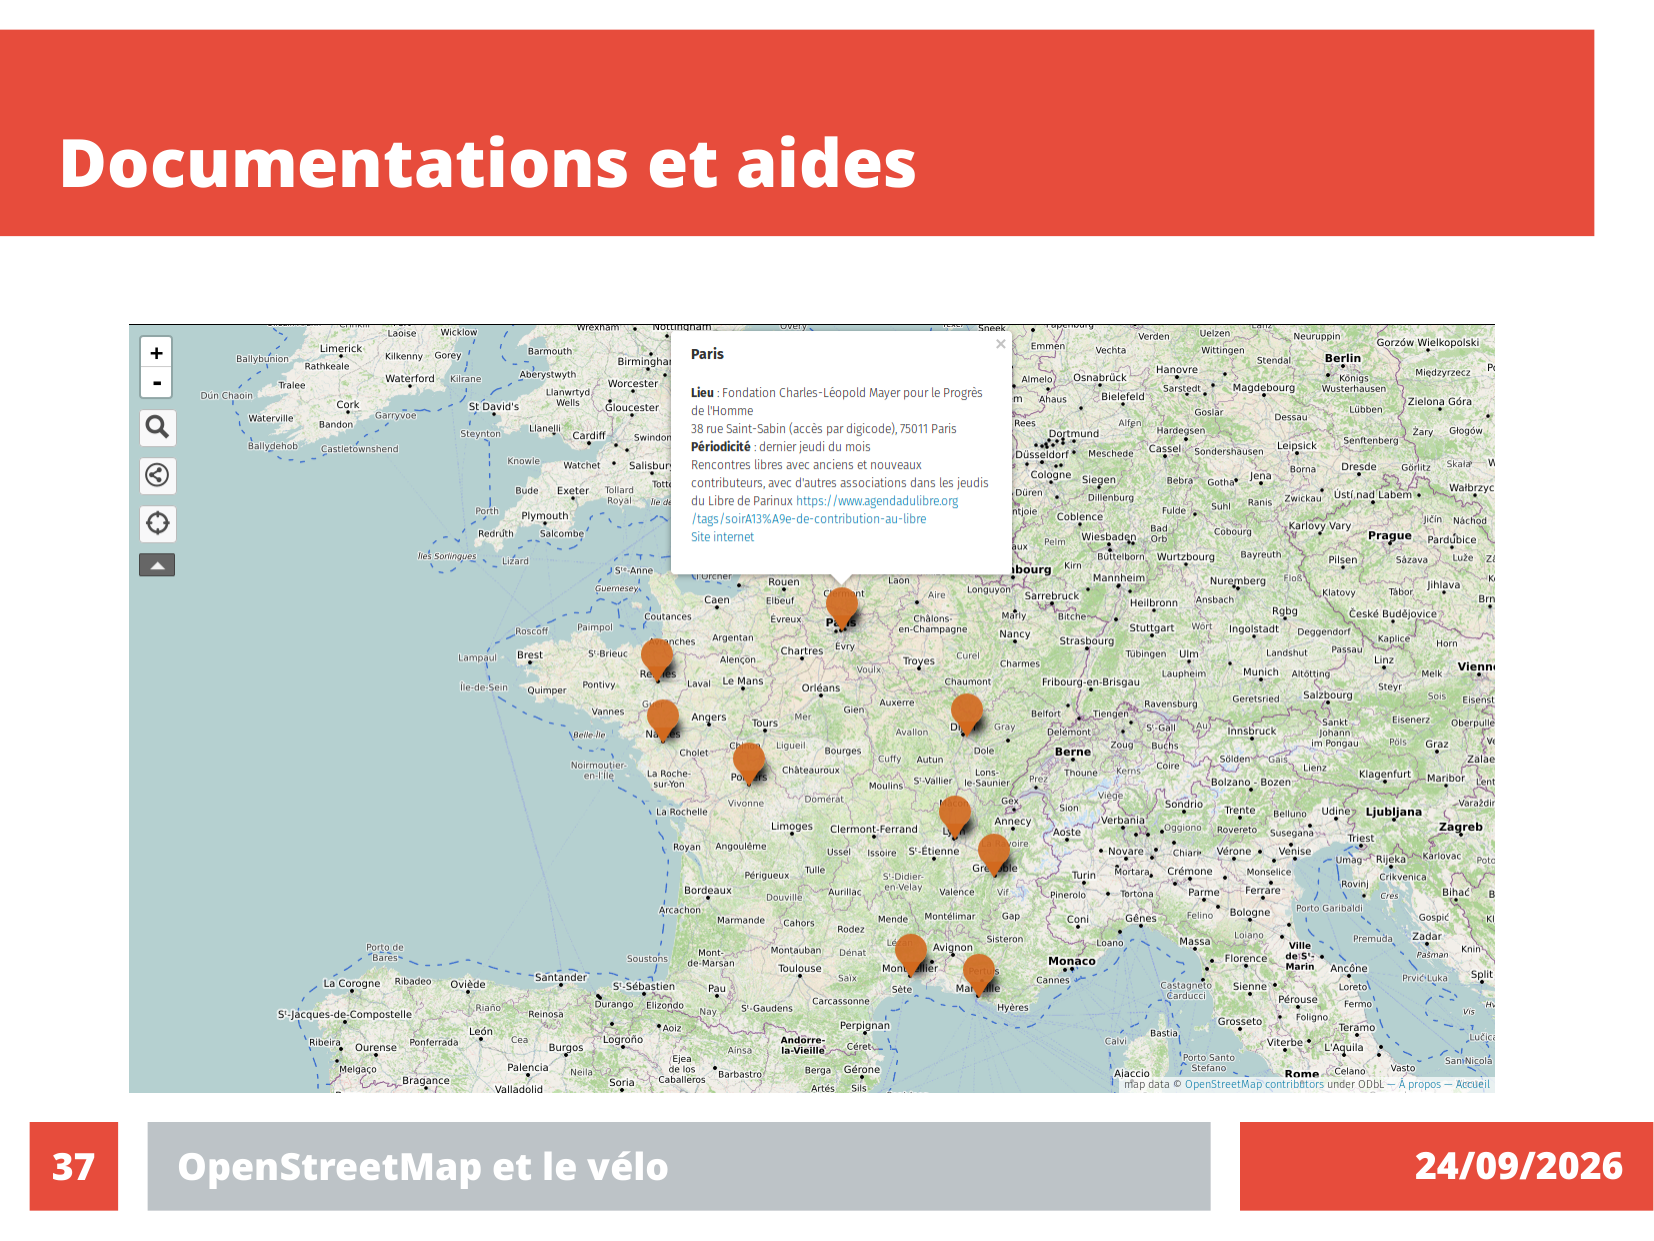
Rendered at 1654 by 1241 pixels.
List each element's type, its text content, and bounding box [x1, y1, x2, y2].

title Documentations et aides [59, 59, 1595, 207]
picture [129, 324, 1495, 1093]
